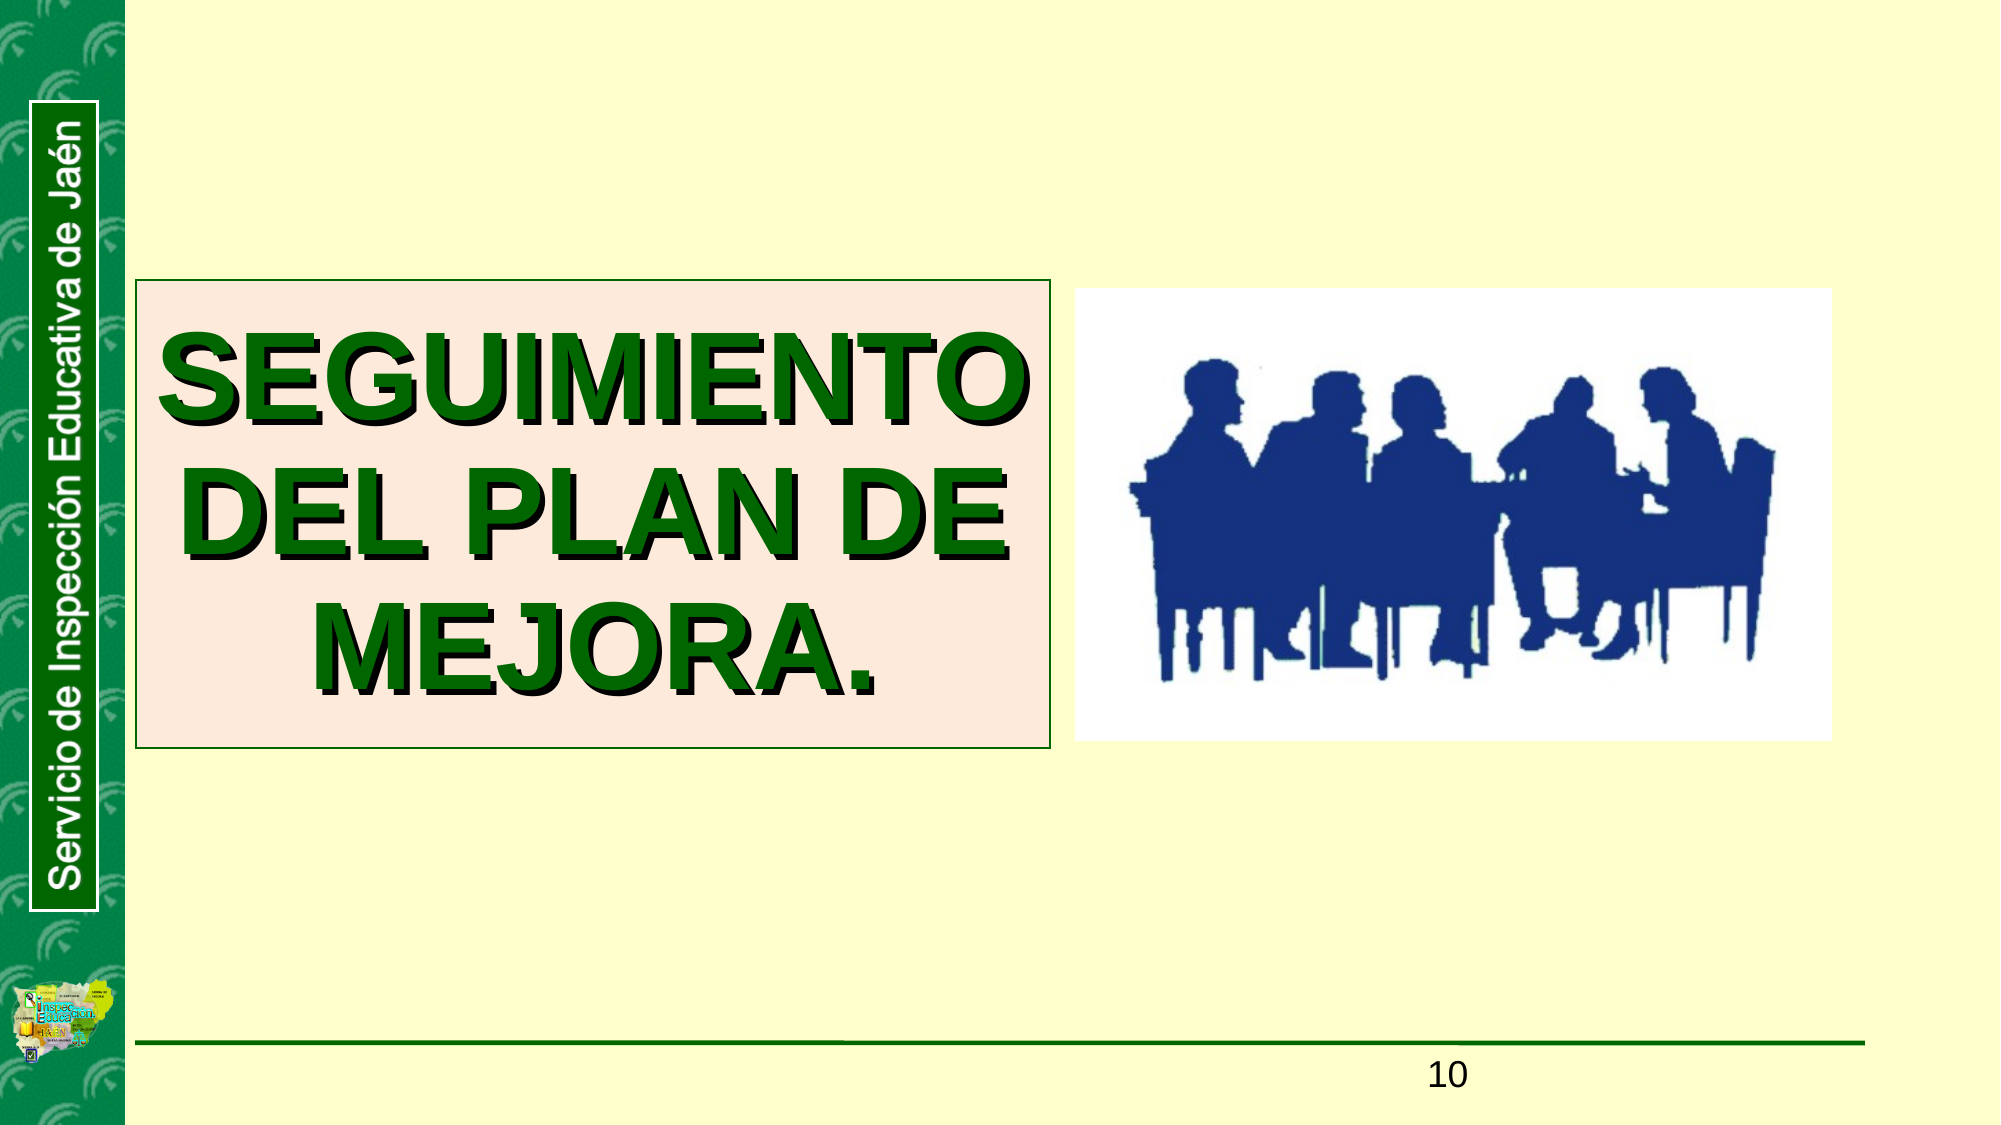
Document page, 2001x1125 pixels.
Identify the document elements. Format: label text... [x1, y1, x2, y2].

text_box SEGUIMIENTO DEL PLAN DE MEJORA. [136, 280, 1051, 749]
picture [1075, 288, 1832, 741]
text_box <número> [1412, 1042, 1863, 1103]
picture [0, 0, 125, 1125]
